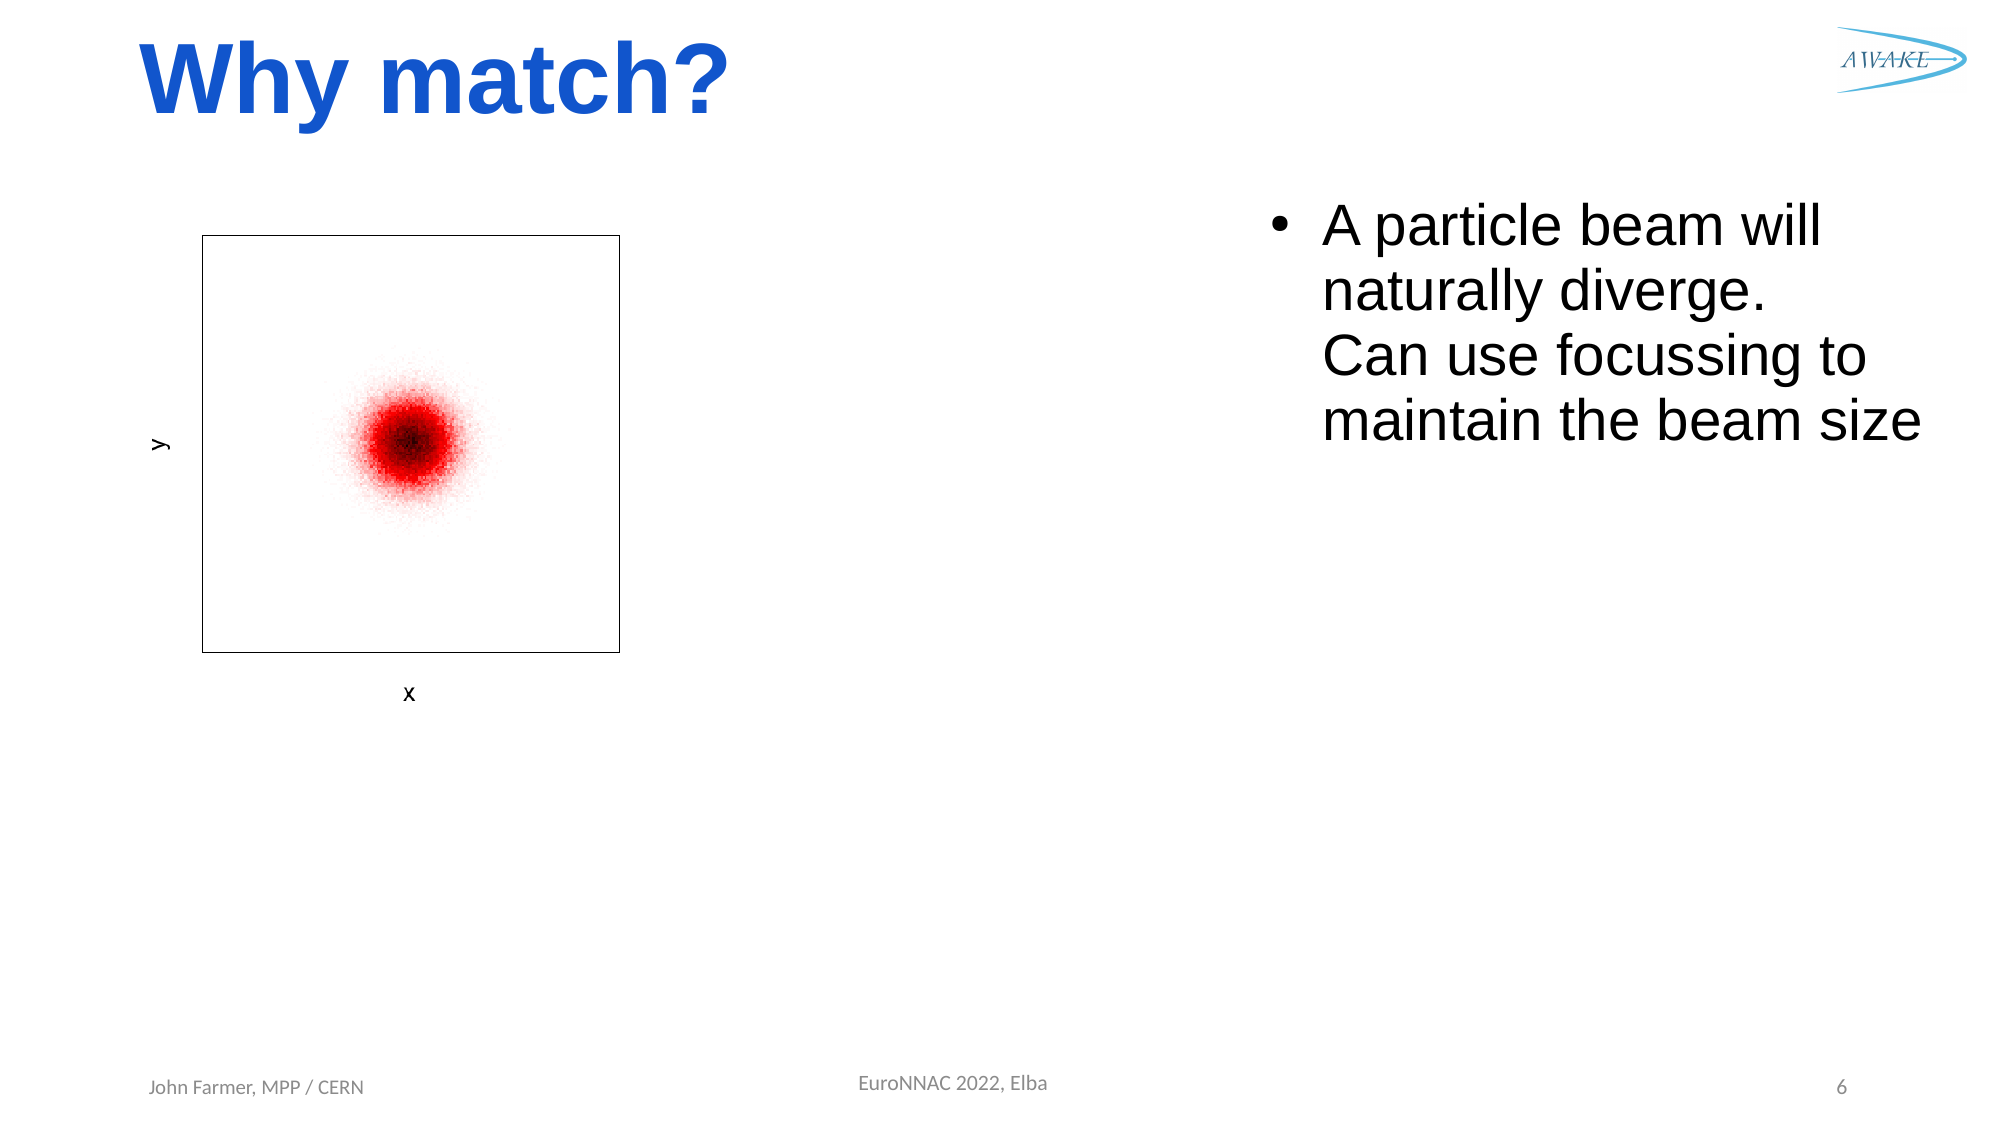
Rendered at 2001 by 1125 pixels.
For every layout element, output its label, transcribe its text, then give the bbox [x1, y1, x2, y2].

picture [118, 192, 1205, 1028]
title Why match? [139, 16, 1759, 142]
list A particle beam will naturally diverge. Can use focussing to maintain the beam size [1251, 192, 1926, 1028]
picture [1837, 27, 1967, 93]
